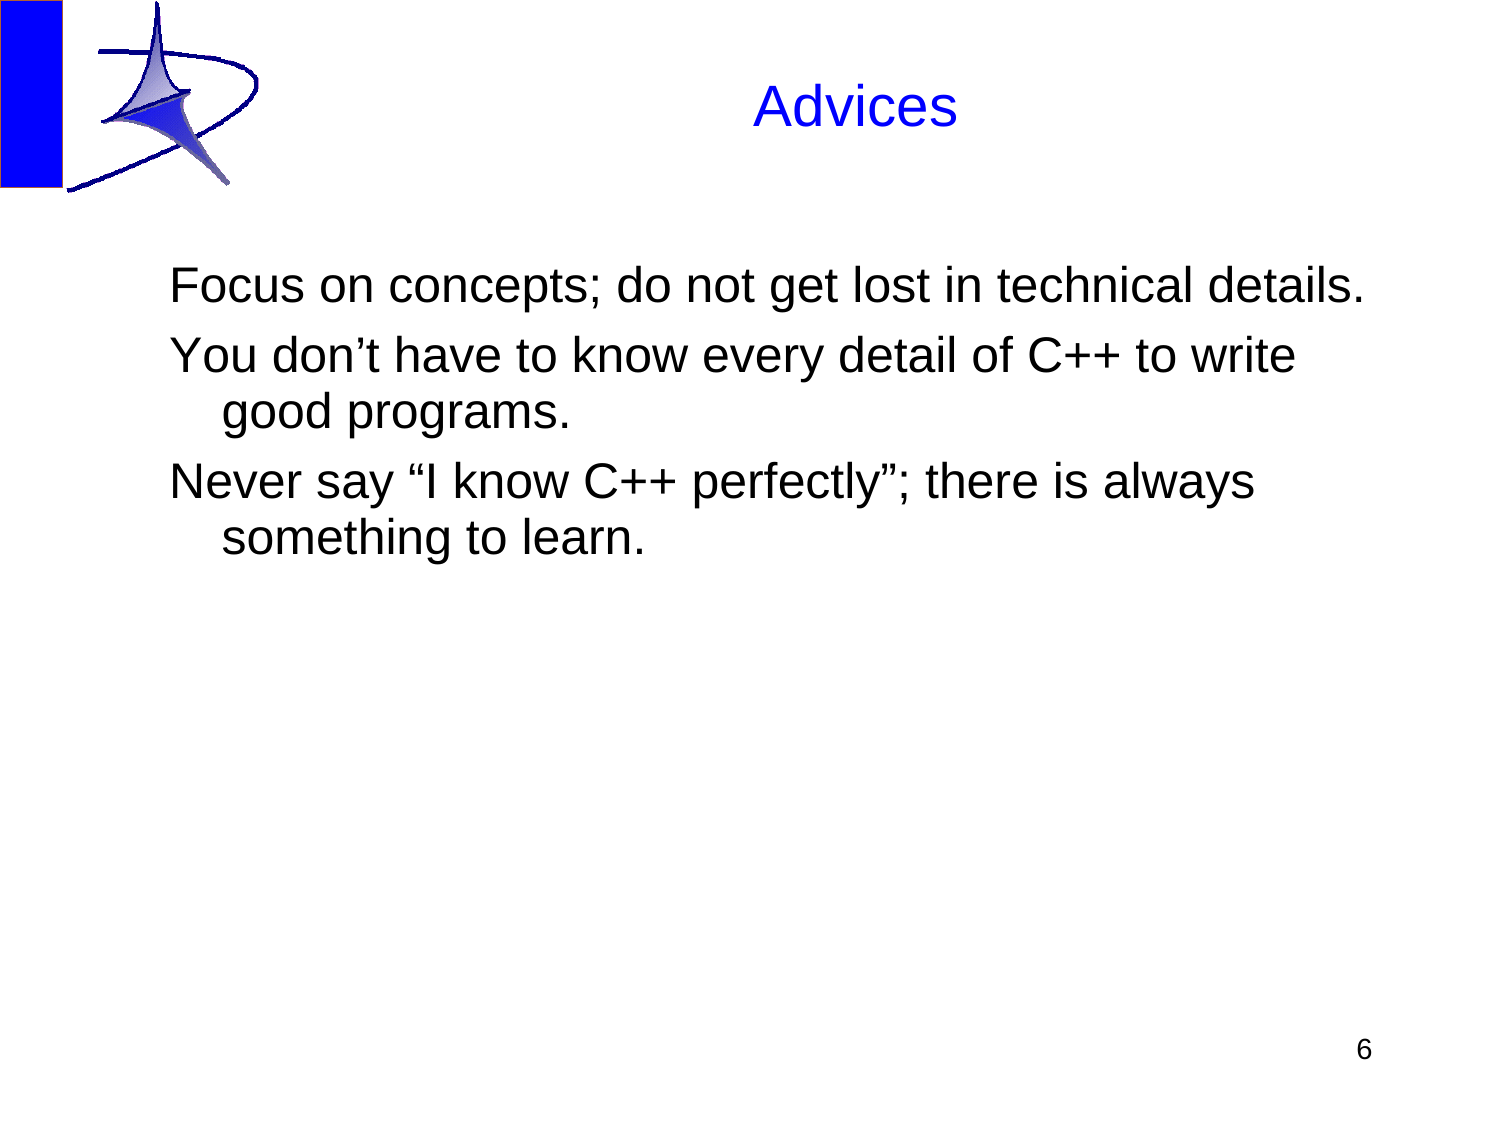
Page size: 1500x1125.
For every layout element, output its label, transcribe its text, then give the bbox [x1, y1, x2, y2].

picture [62, 0, 263, 197]
title Advices [262, 24, 1450, 188]
list Focus on concepts; do not get lost in technical details. You don’t have to know every detail of C++ to write good programs. Never say “I know C++ perfectly”; there is always something to learn. [151, 249, 1427, 1022]
